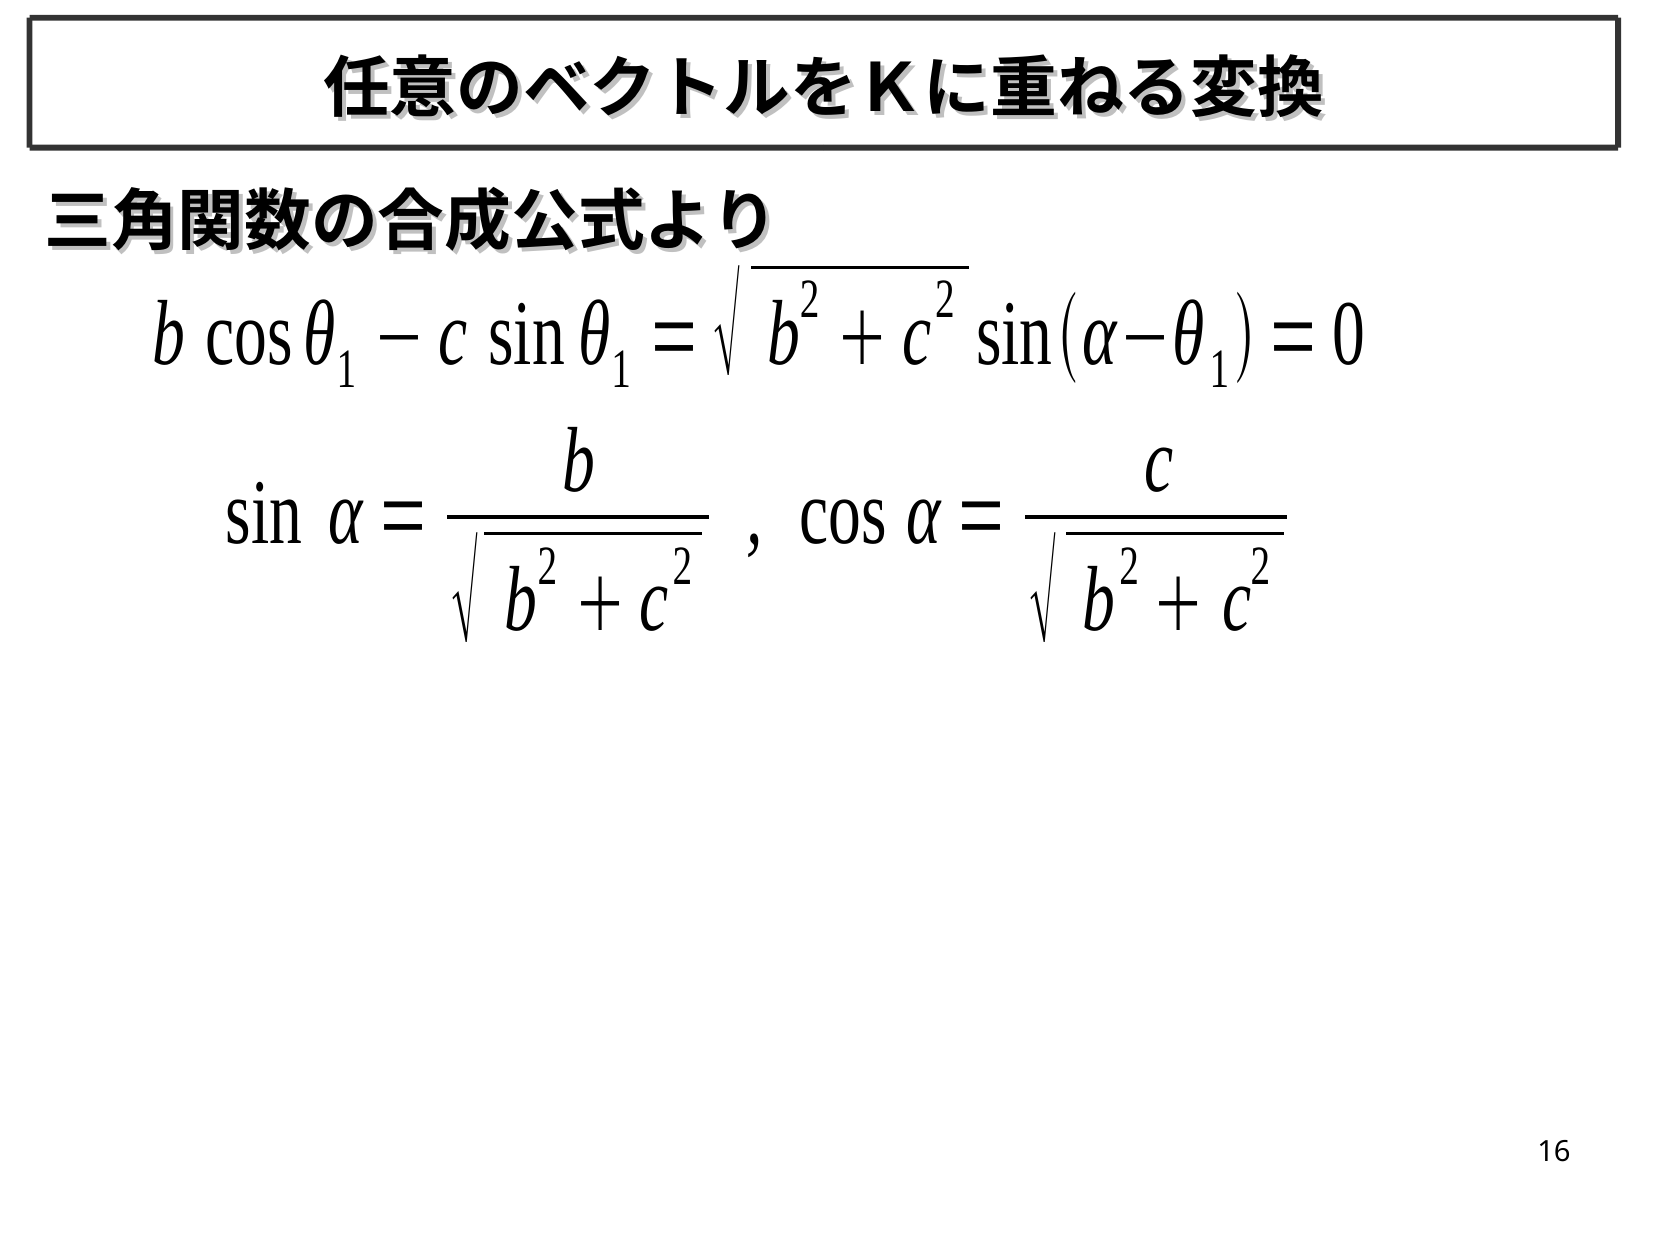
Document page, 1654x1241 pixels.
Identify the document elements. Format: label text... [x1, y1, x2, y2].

chart [123, 259, 1382, 655]
text_box 三角関数の合成公式より [29, 159, 945, 248]
text_box 任意のベクトルをＫに重ねる変換 [29, 17, 1619, 148]
